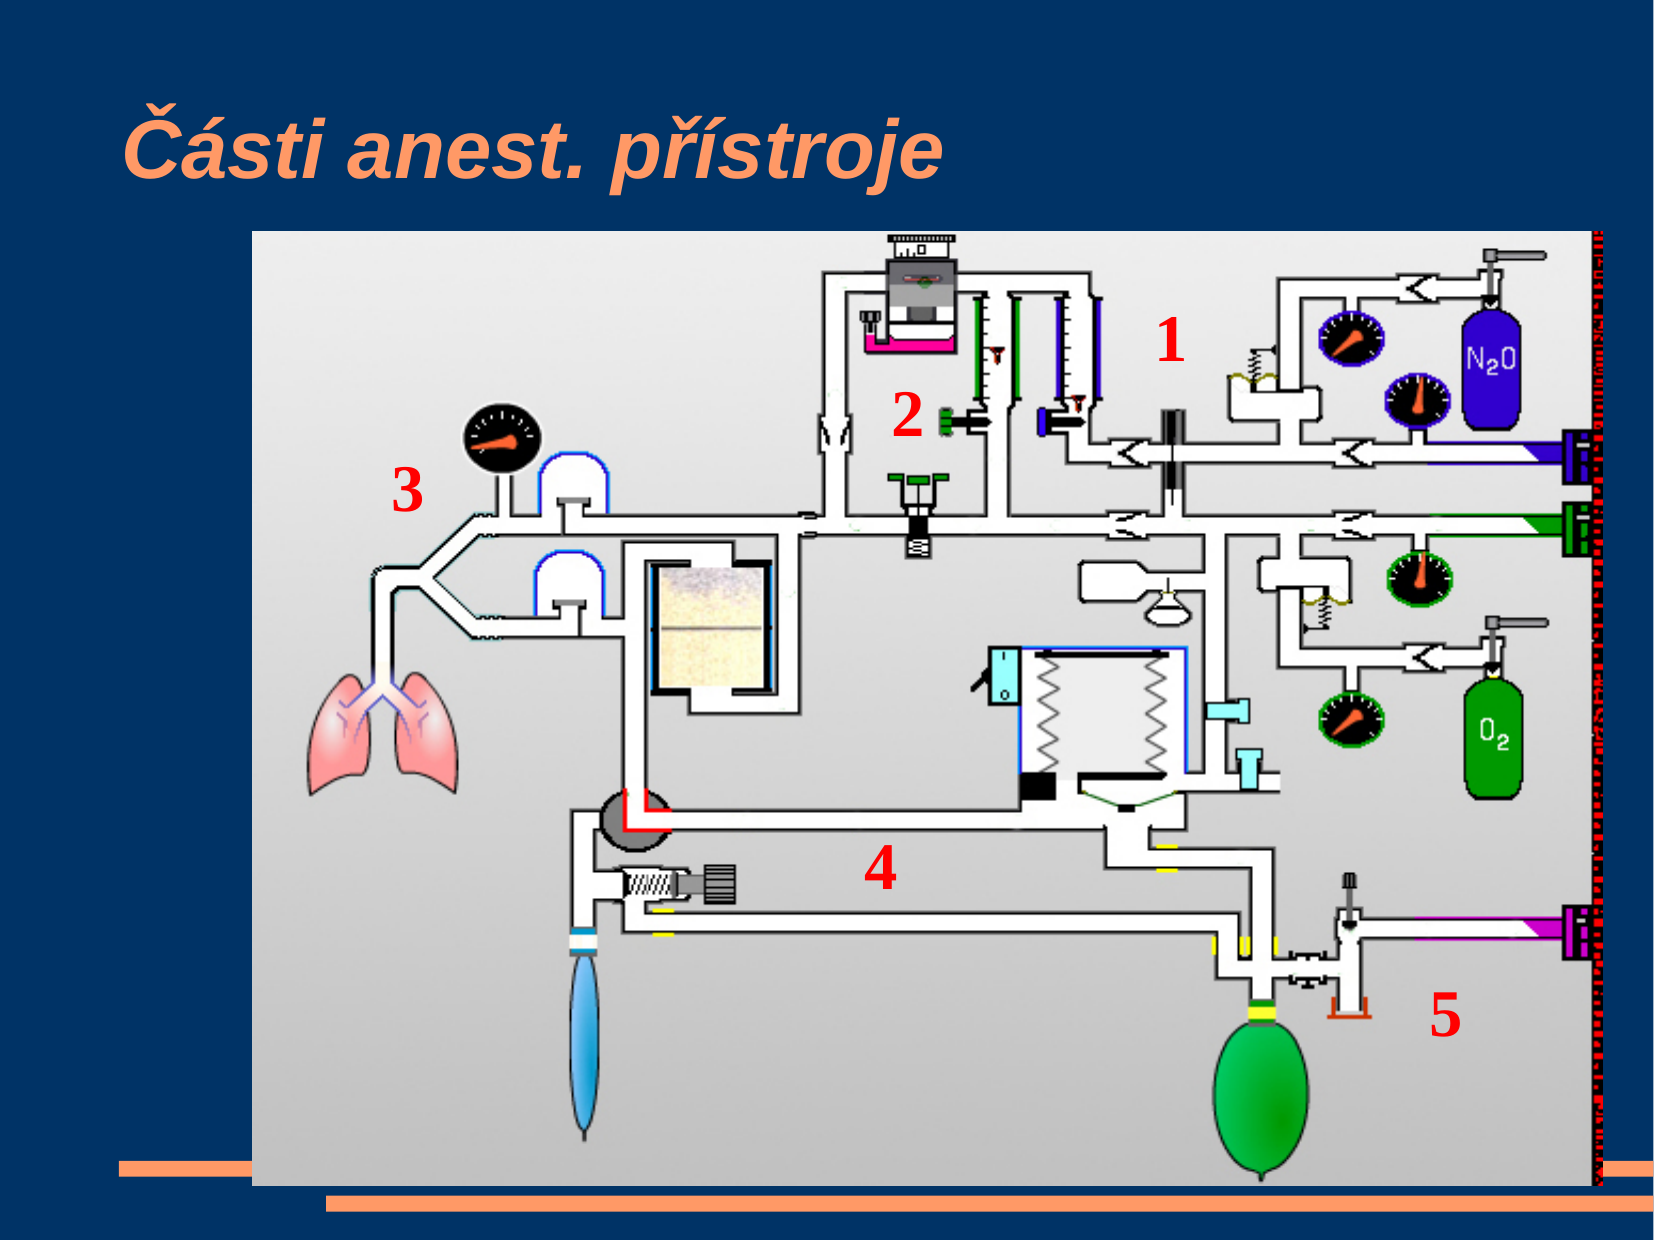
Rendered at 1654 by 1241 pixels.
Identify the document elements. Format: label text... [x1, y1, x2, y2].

picture [252, 231, 1603, 1186]
text_box 4 [849, 821, 914, 917]
text_box 2 [877, 368, 941, 464]
text_box 5 [1414, 968, 1479, 1064]
text_box 3 [377, 443, 441, 539]
title Části anest. přístroje [121, 46, 1534, 254]
text_box 1 [1139, 293, 1204, 389]
